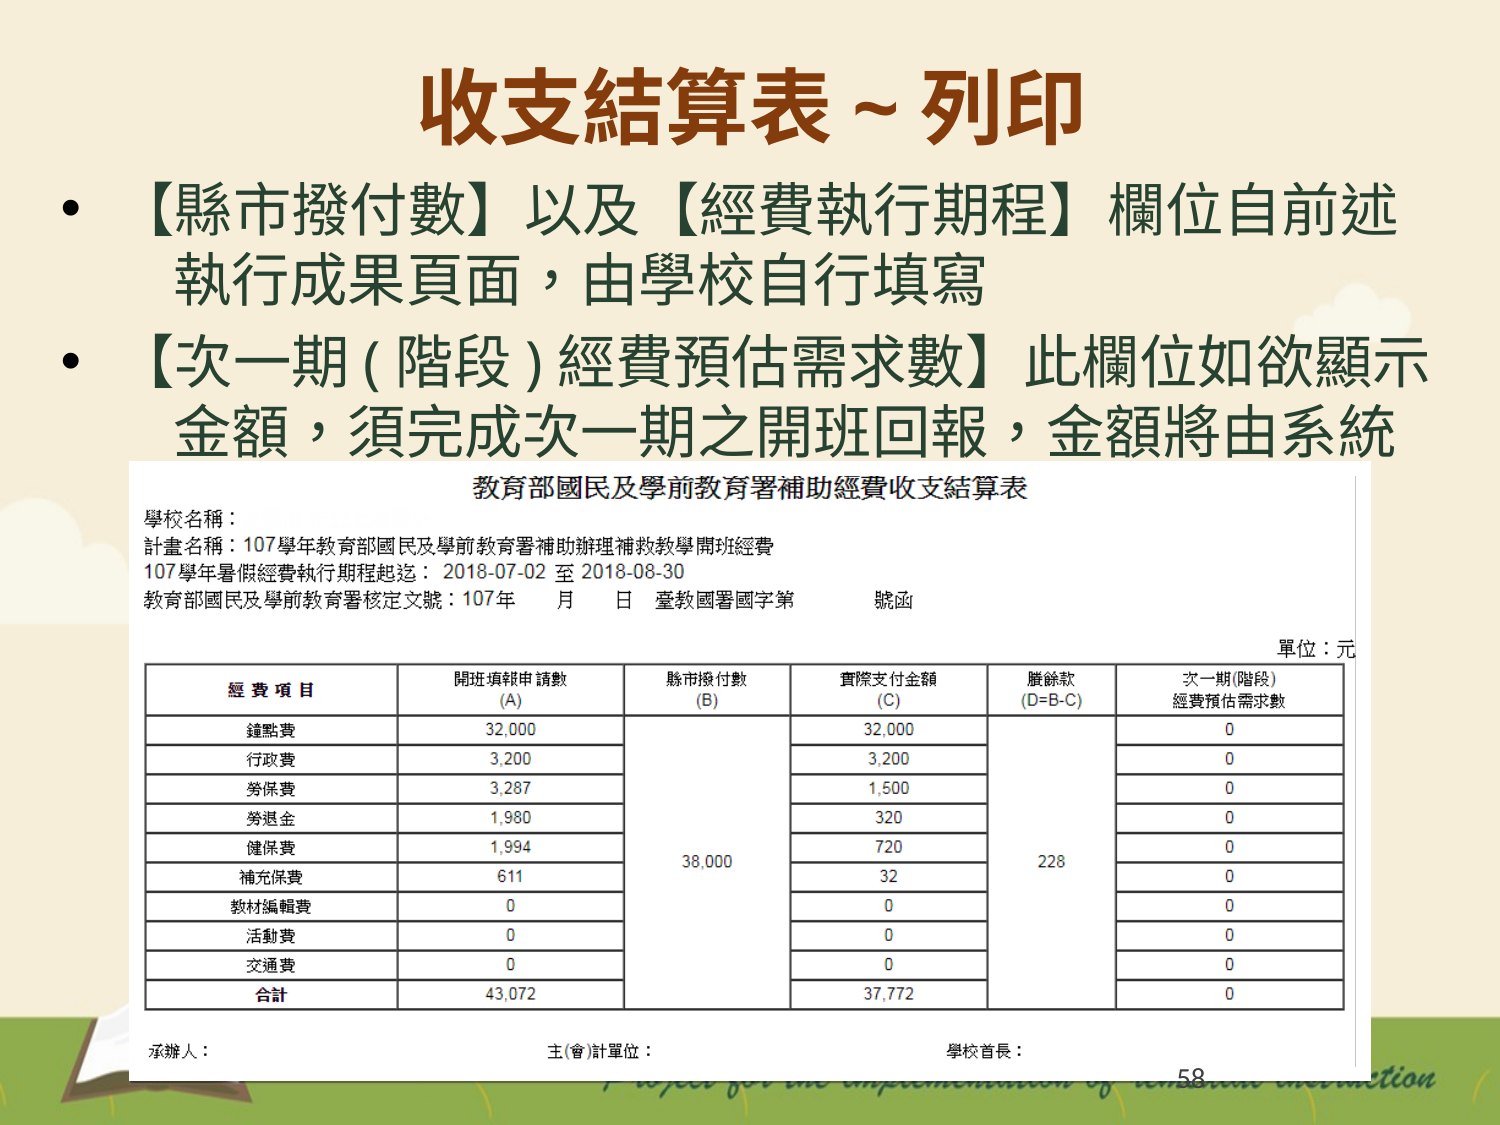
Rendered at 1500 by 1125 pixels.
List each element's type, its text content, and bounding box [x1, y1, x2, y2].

text_box [1161, 1046, 1499, 1107]
picture [143, 475, 1357, 1067]
text_box 【縣市撥付數】以及【經費執行期程】欄位自前述執行成果頁面，由學校自行填寫 【次一期(階段)經費預估需求數】此欄位如欲顯示金額，須完成次一期之開班回報，金額將由系統帶入 [46, 165, 1454, 543]
title 收支結算表~列印 [13, 45, 1491, 178]
